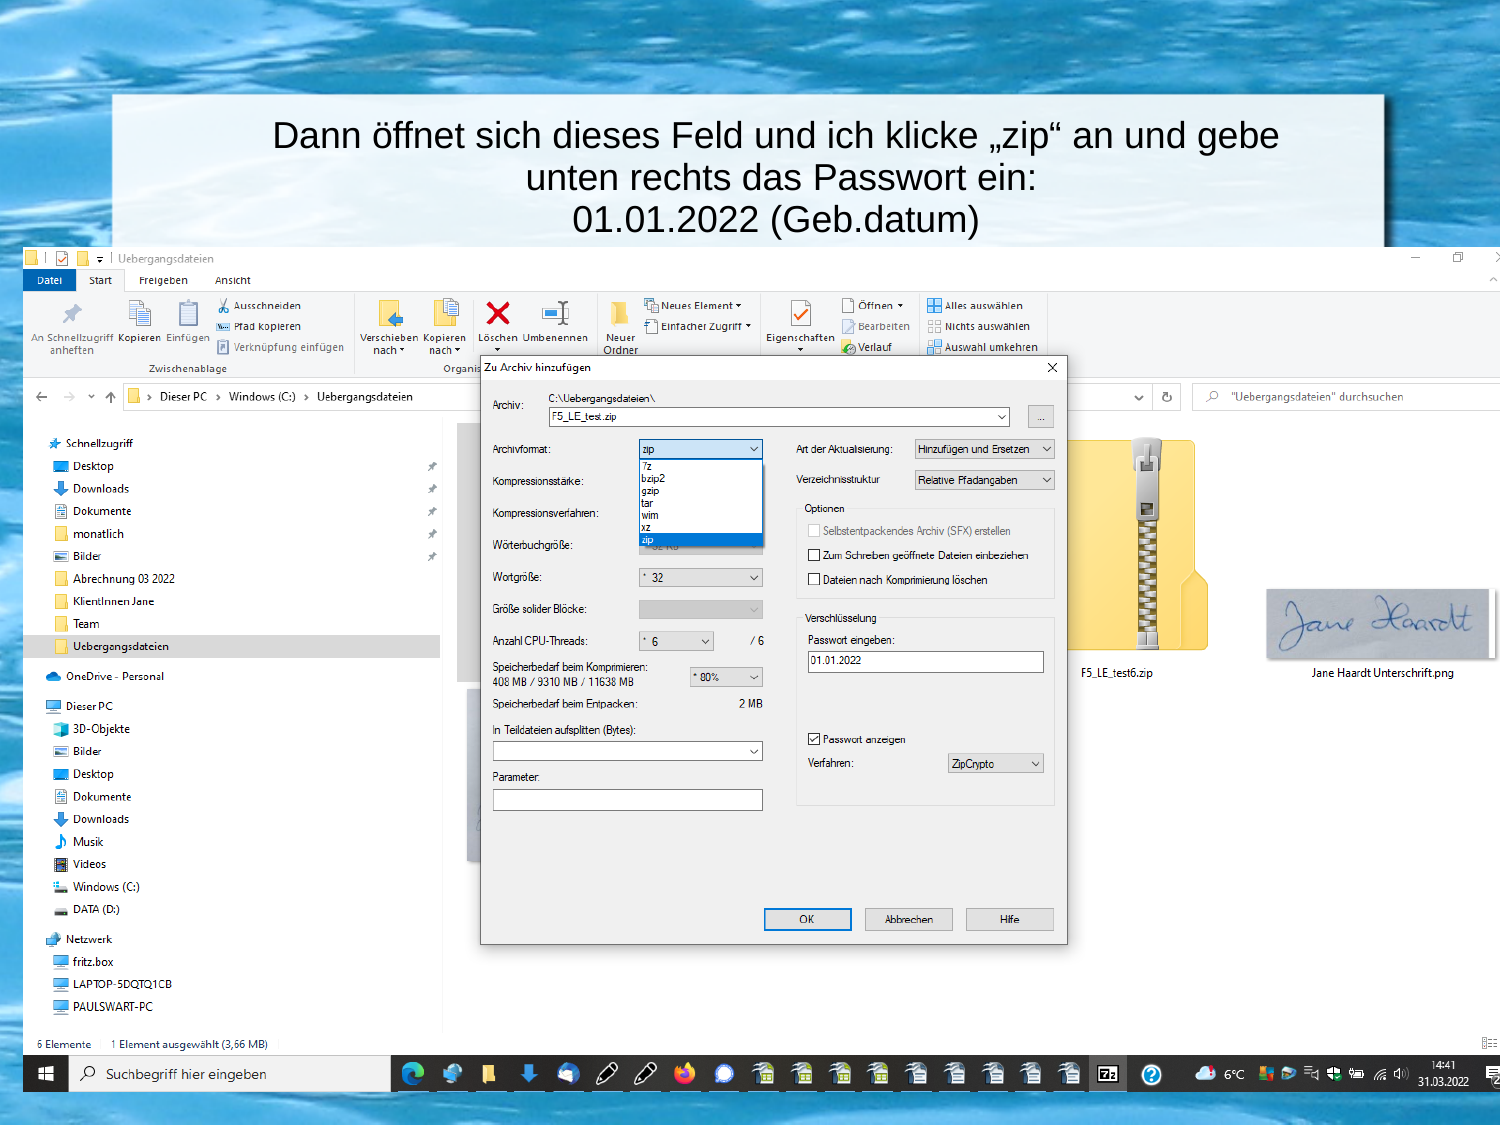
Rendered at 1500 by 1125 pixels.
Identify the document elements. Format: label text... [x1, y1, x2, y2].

title Dann öffnet sich dieses Feld und ich klicke „zip“ an und gebe unten rechts das Passwort ein: 01.01.2022 (Geb.datum) [110, 106, 1453, 247]
picture [0, 0, 1500, 1125]
